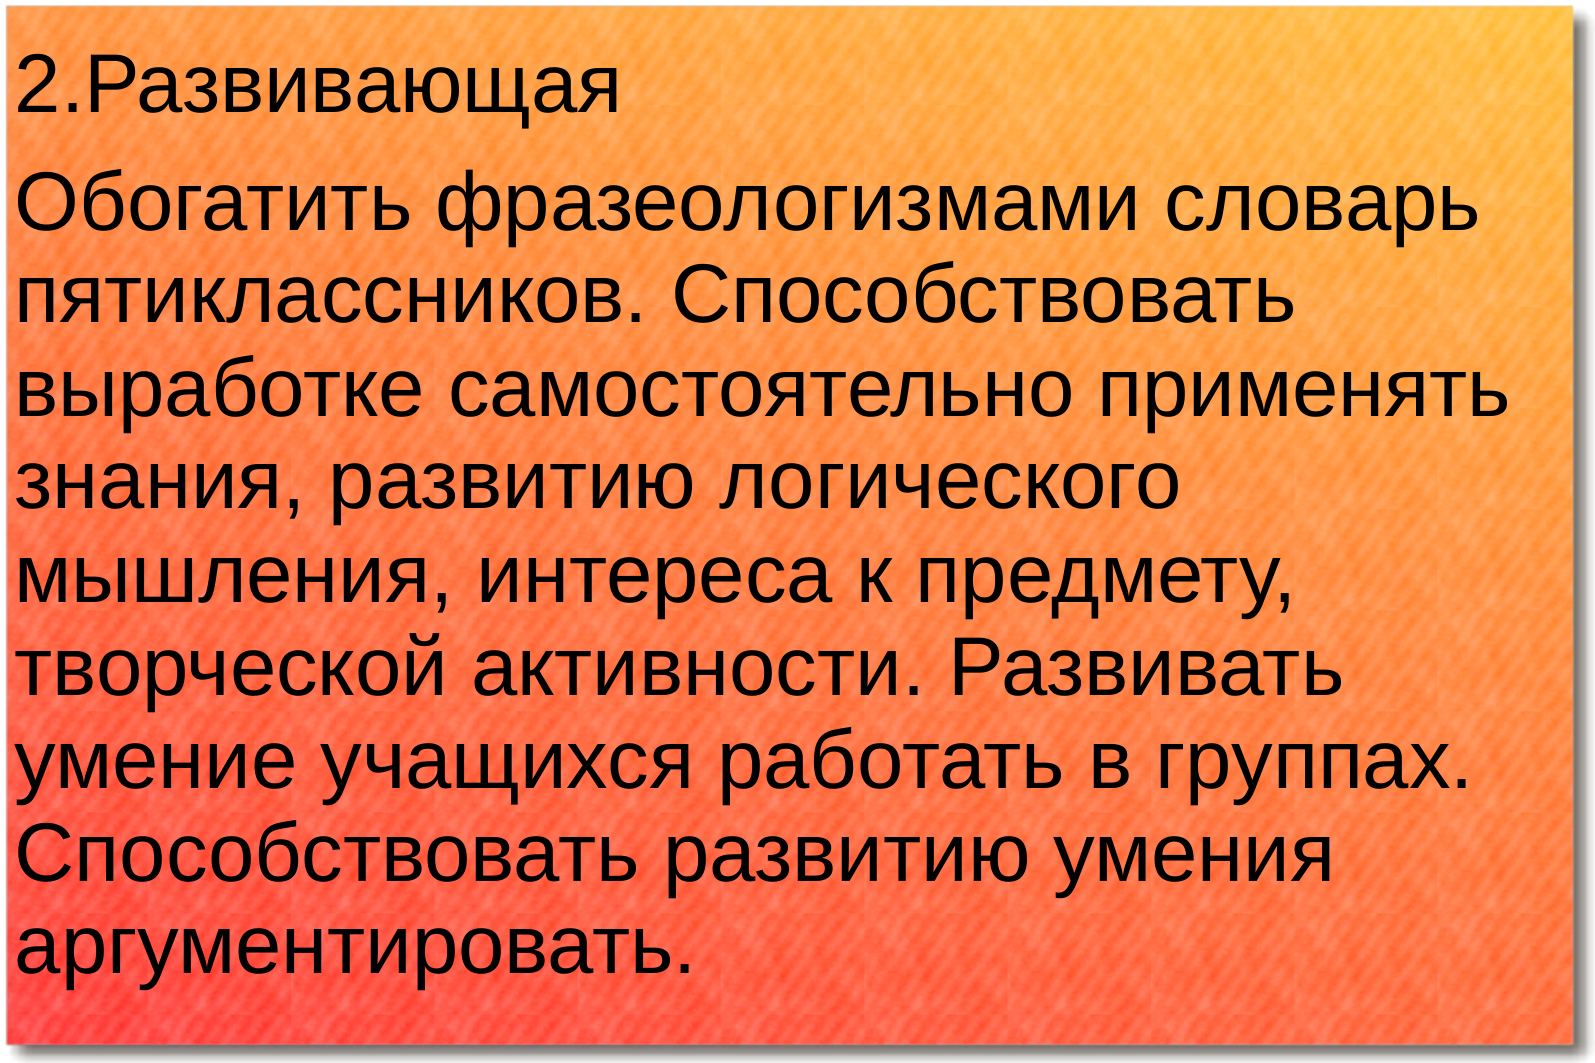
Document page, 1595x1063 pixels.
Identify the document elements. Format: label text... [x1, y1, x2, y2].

text_box 2.Развивающая Обогатить фразеологизмами словарь пятиклассников. Способствовать выработке самостоятельно применять знания, развитию логического мышления, интереса к предмету, творческой активности. Развивать умение учащихся работать в группах. Способствовать развитию умения аргументировать. [0, 29, 1582, 1000]
